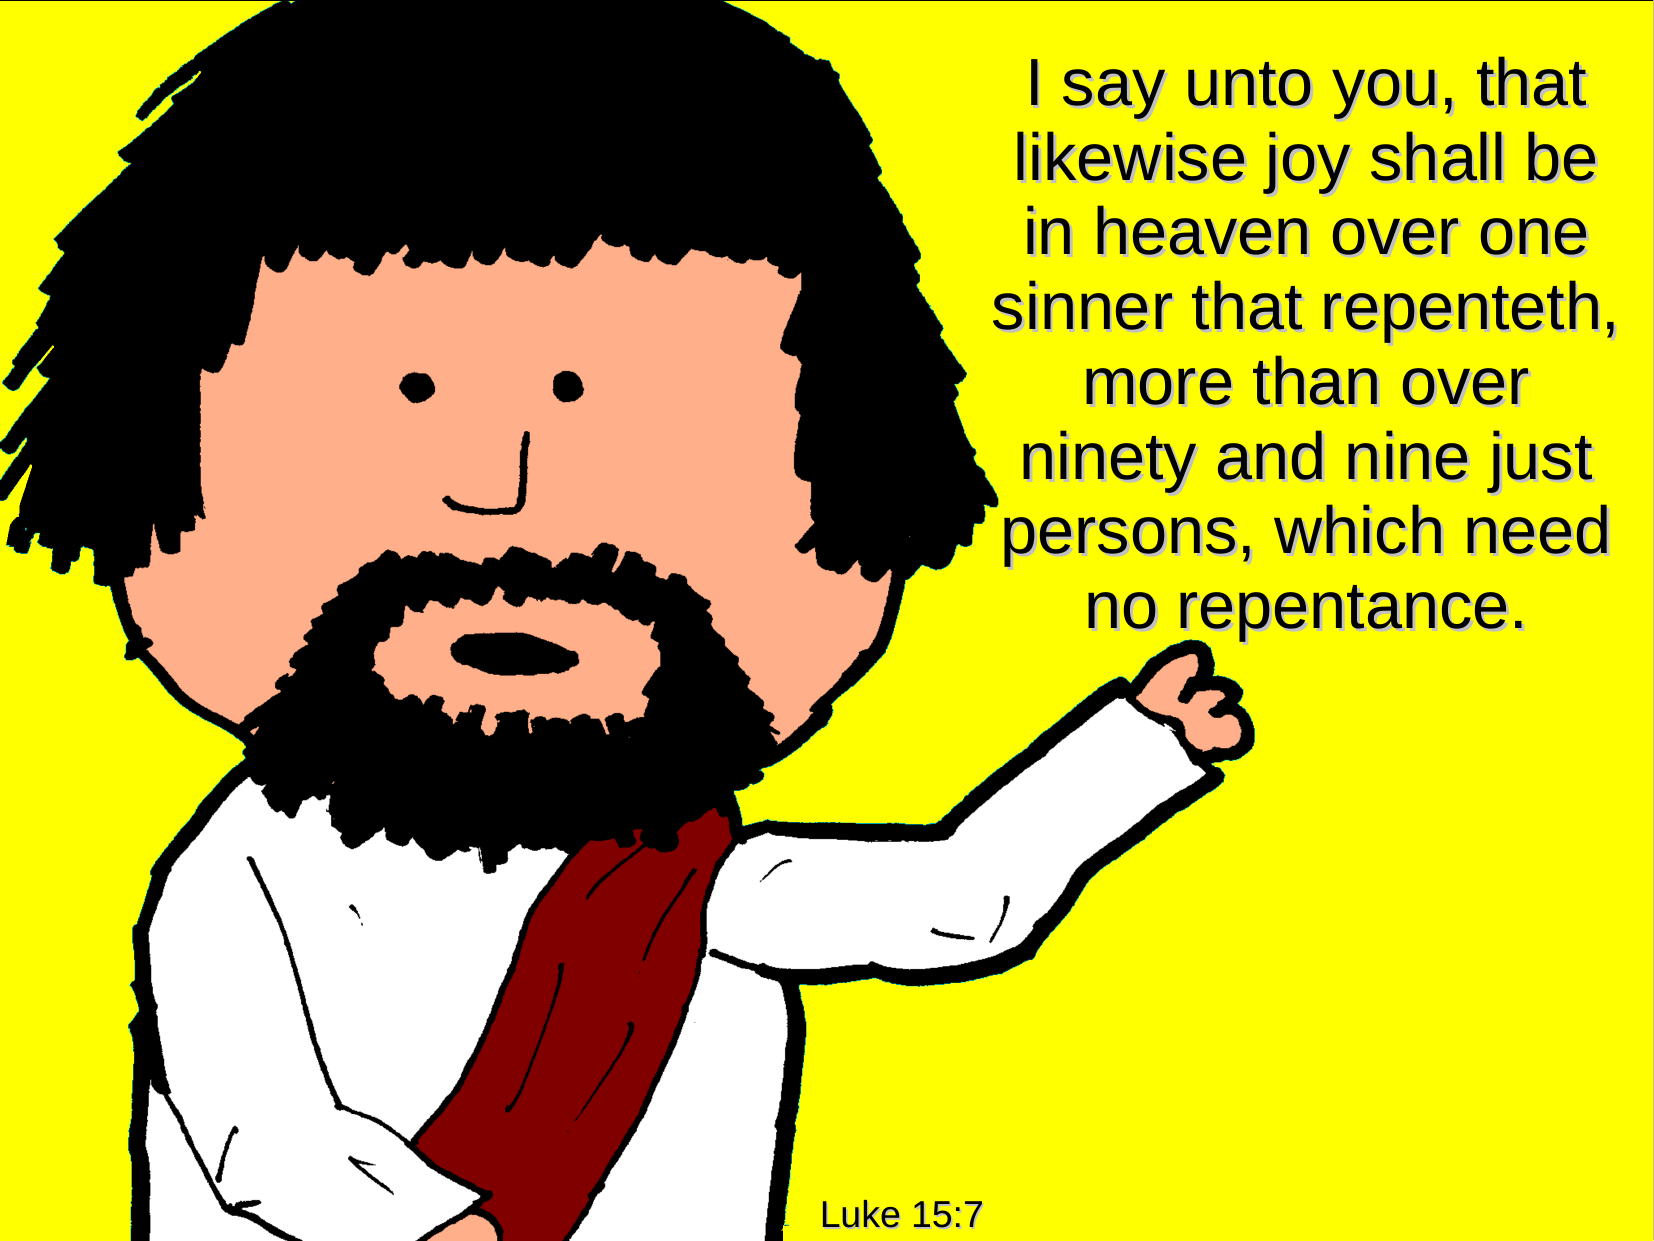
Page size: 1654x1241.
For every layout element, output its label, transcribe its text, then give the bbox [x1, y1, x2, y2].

picture [0, 1, 1654, 1241]
text_box I say unto you, that likewise joy shall be in heaven over one sinner that repenteth, more than over ninety and nine just persons, which need no repentance. [975, 37, 1638, 651]
text_box Luke 15:7 [150, 1186, 1654, 1241]
